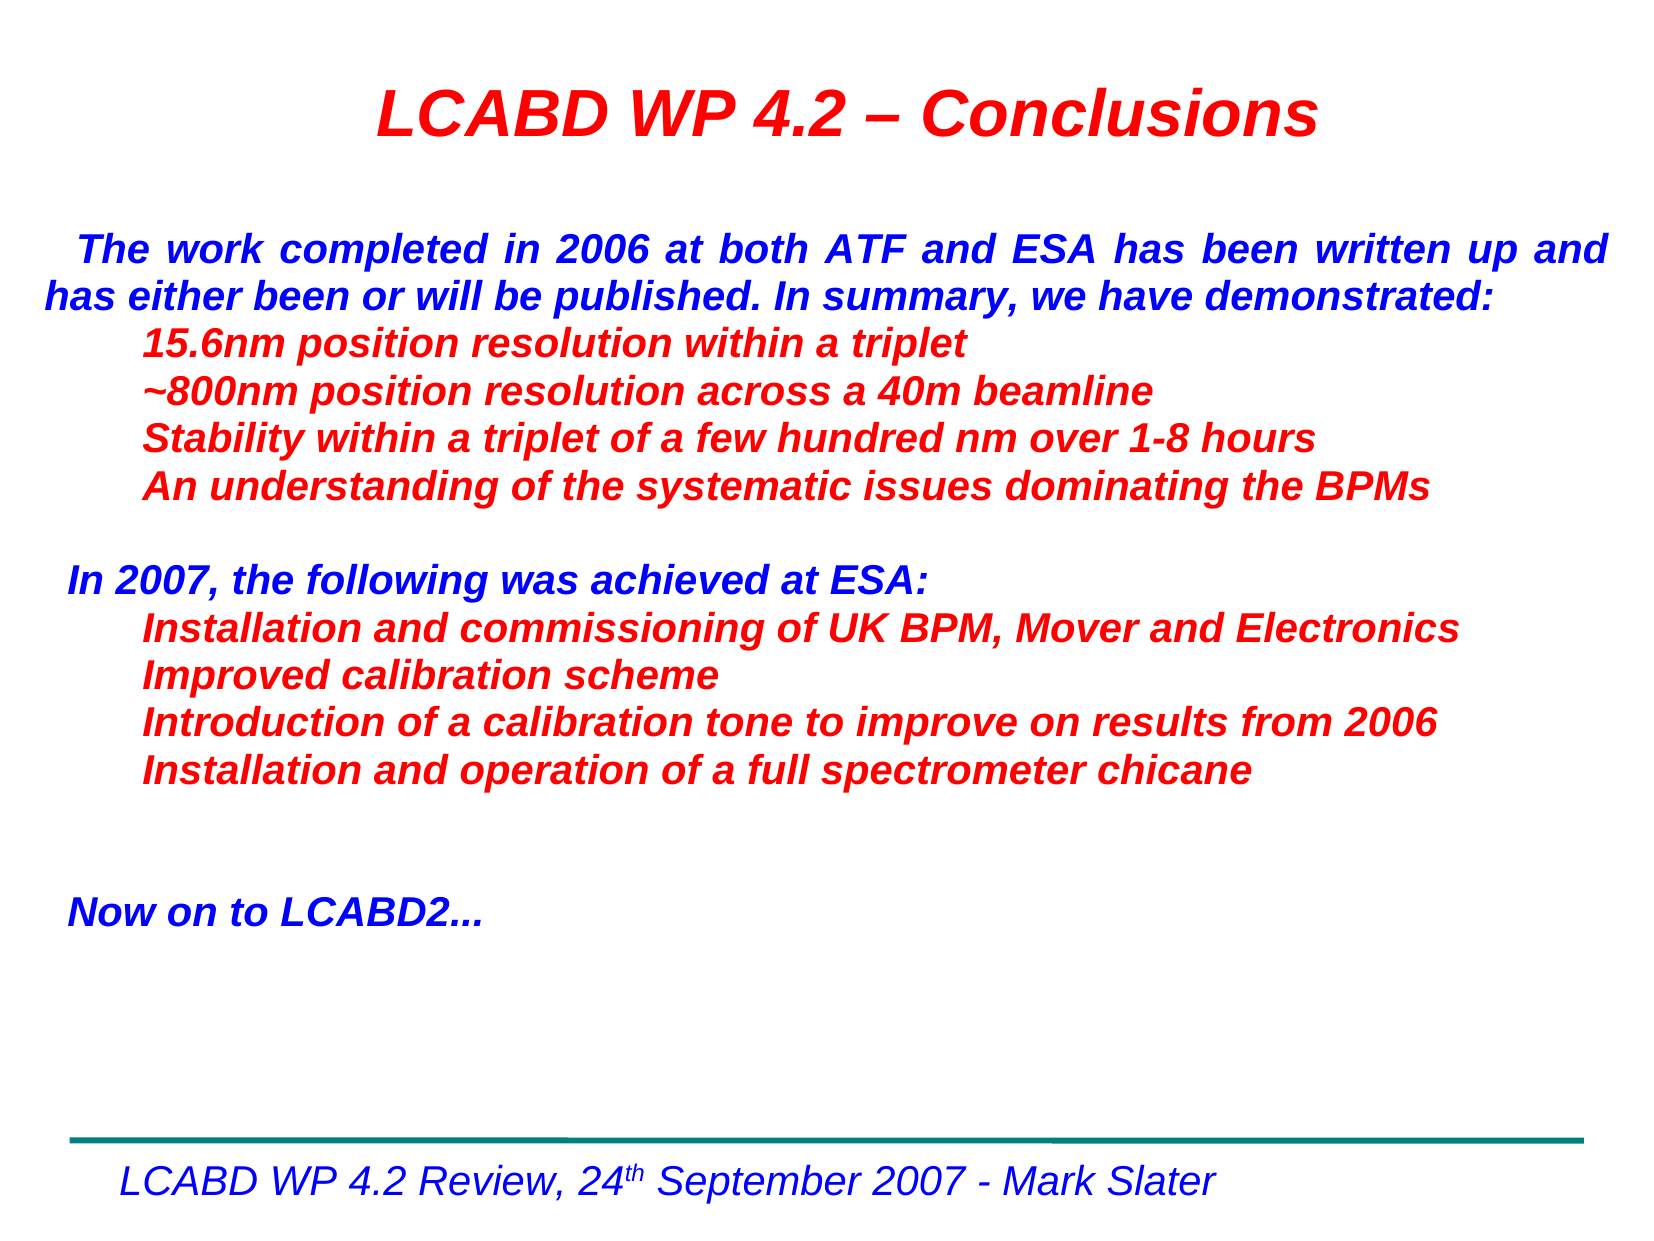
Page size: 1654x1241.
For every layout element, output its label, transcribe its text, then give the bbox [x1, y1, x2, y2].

text_box LCABD WP 4.2 – Conclusions [376, 74, 1322, 152]
text_box The work completed in 2006 at both ATF and ESA has been written up and has either been or will be published. In summary, we have demonstrated: 15.6nm position resolution within a triplet ~800nm position resolution across a 40m beamline Stability within a triplet of a few hundred nm over 1-8 hours An understanding of the systematic issues dominating the BPMs In 2007, the following was achieved at ESA: Installation and commissioning of UK BPM, Mover and Electronics Improved calibration scheme Introduction of a calibration tone to improve on results from 2006 Installation and operation of a full spectrometer chicane Now on to LCABD2... [29, 217, 1625, 954]
text_box LCABD WP 4.2 Review, 24th September 2007 - Mark Slater [119, 1156, 1566, 1205]
